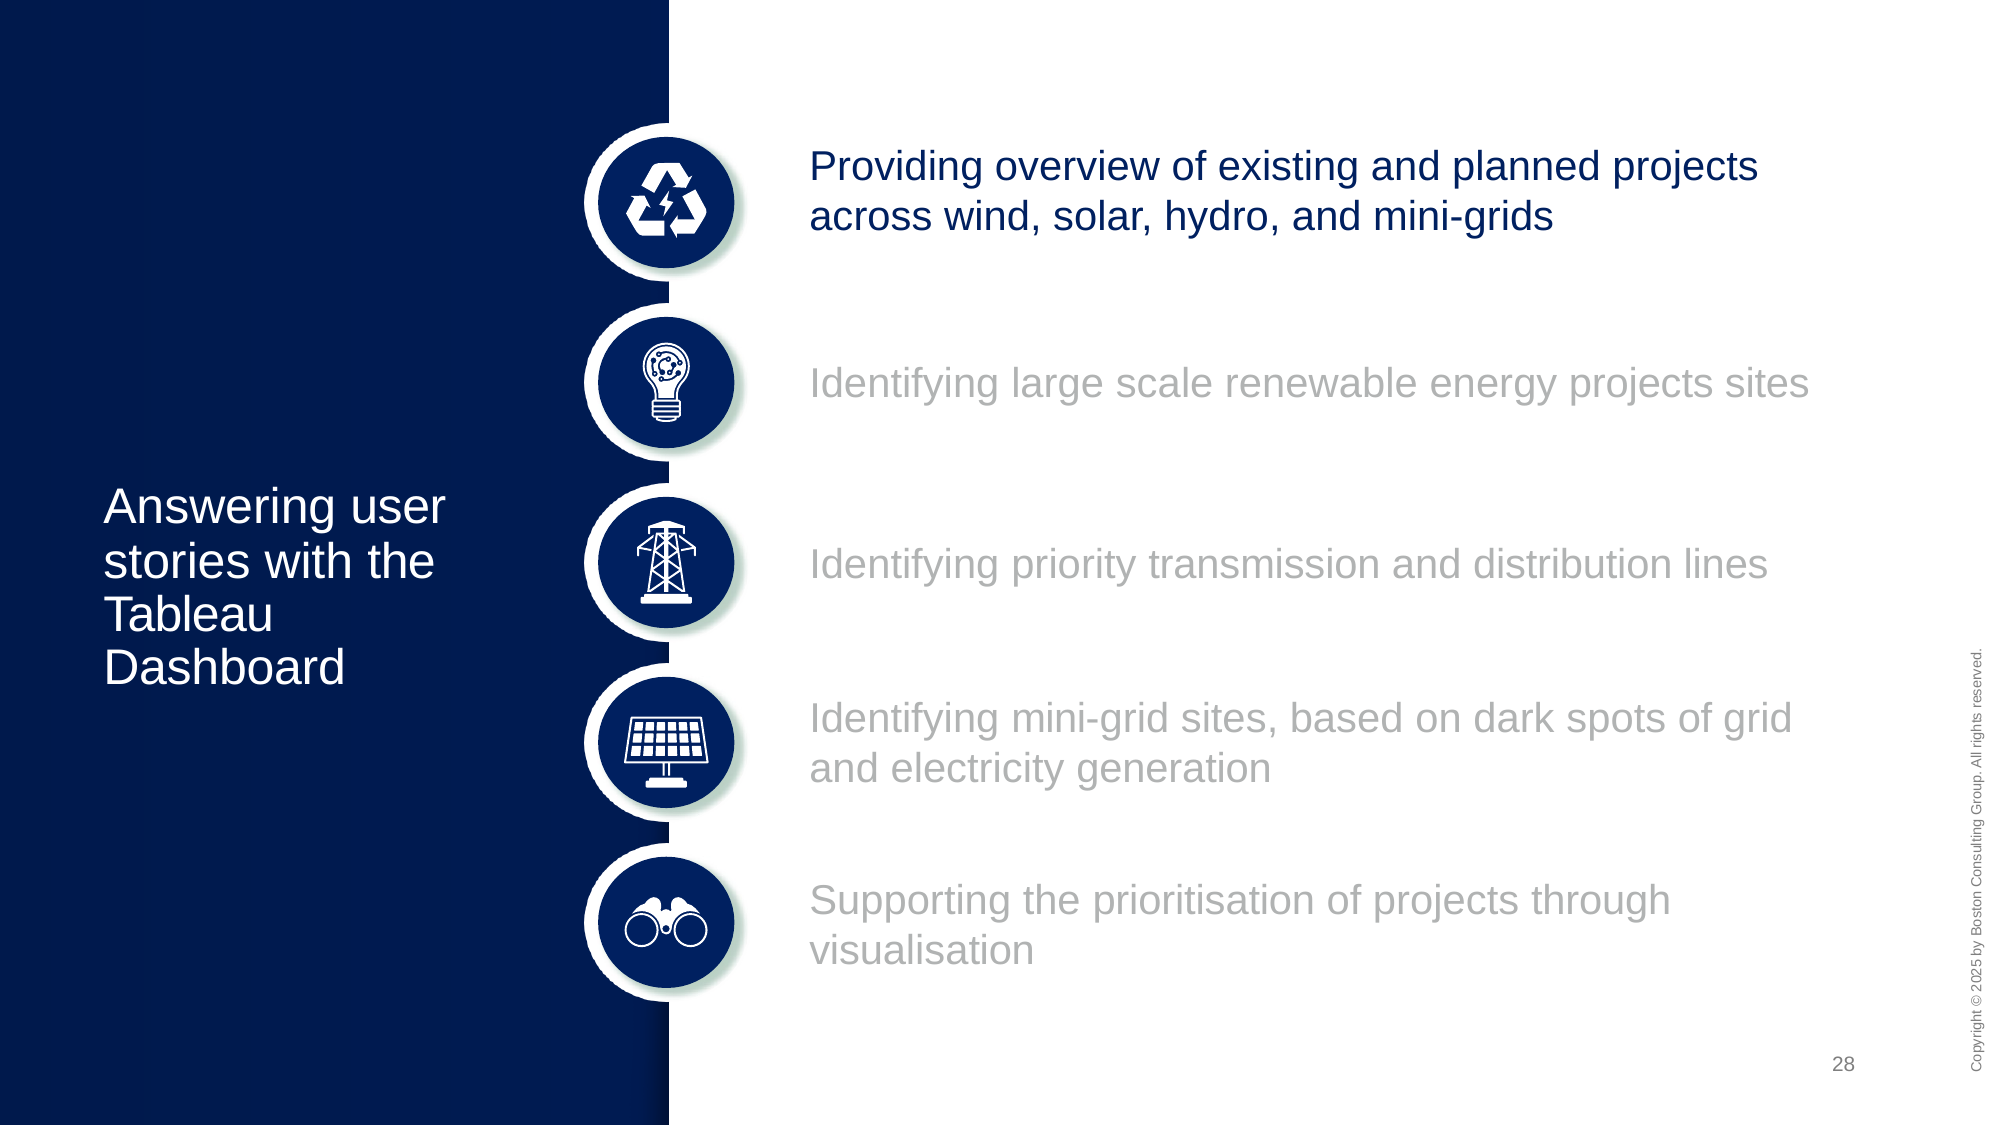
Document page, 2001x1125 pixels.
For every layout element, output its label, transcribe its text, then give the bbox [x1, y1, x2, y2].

picture [584, 123, 751, 284]
text_box Identifying priority transmission and distribution lines [809, 537, 1812, 588]
text_box Supporting the prioritisation of projects through visualisation [809, 870, 1812, 974]
text_box Answering user stories with the Tableau Dashboard [101, 470, 527, 695]
text_box [598, 856, 735, 988]
text_box [598, 676, 735, 809]
picture [584, 843, 751, 1004]
text_box [598, 496, 735, 629]
text_box [598, 136, 735, 269]
picture [584, 483, 751, 644]
text_box Providing overview of existing and planned projects across wind, solar, hydro, and mini-grids [809, 138, 1812, 240]
picture [584, 663, 751, 824]
text_box Identifying mini-grid sites, based on dark spots of grid and electricity generation [809, 690, 1812, 794]
text_box [598, 316, 735, 449]
picture [584, 303, 751, 464]
text_box Identifying large scale renewable energy projects sites [809, 356, 1812, 407]
